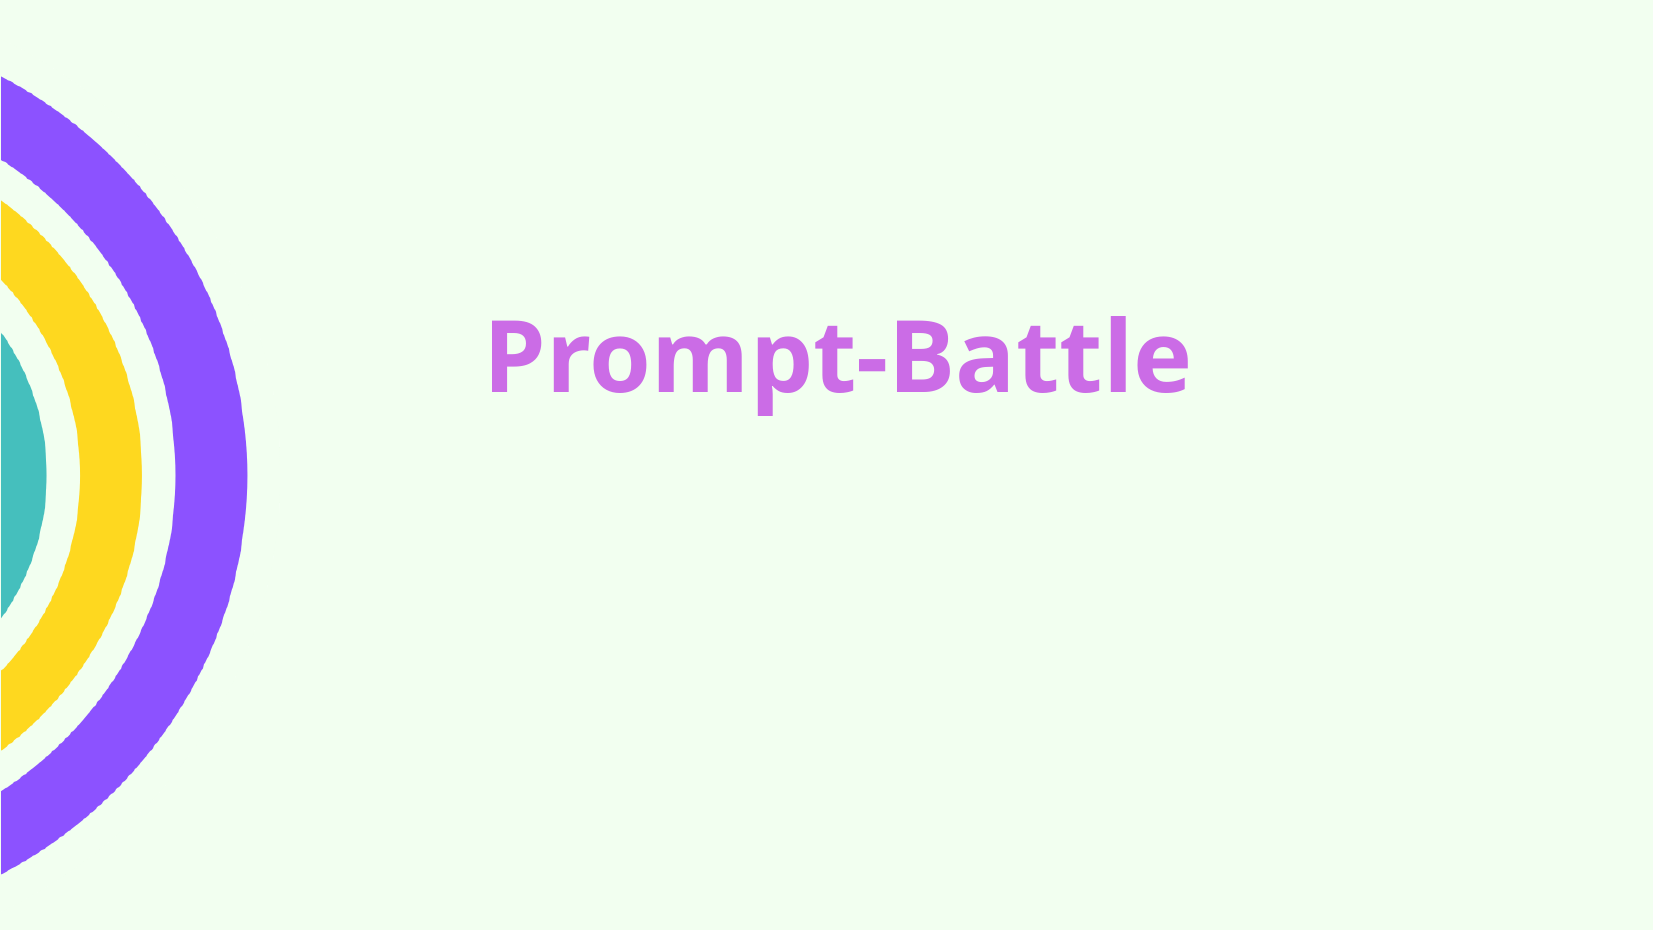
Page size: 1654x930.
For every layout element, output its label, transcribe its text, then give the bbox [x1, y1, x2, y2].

picture [1, 0, 280, 930]
text_box Prompt-Battle [230, 278, 1448, 445]
